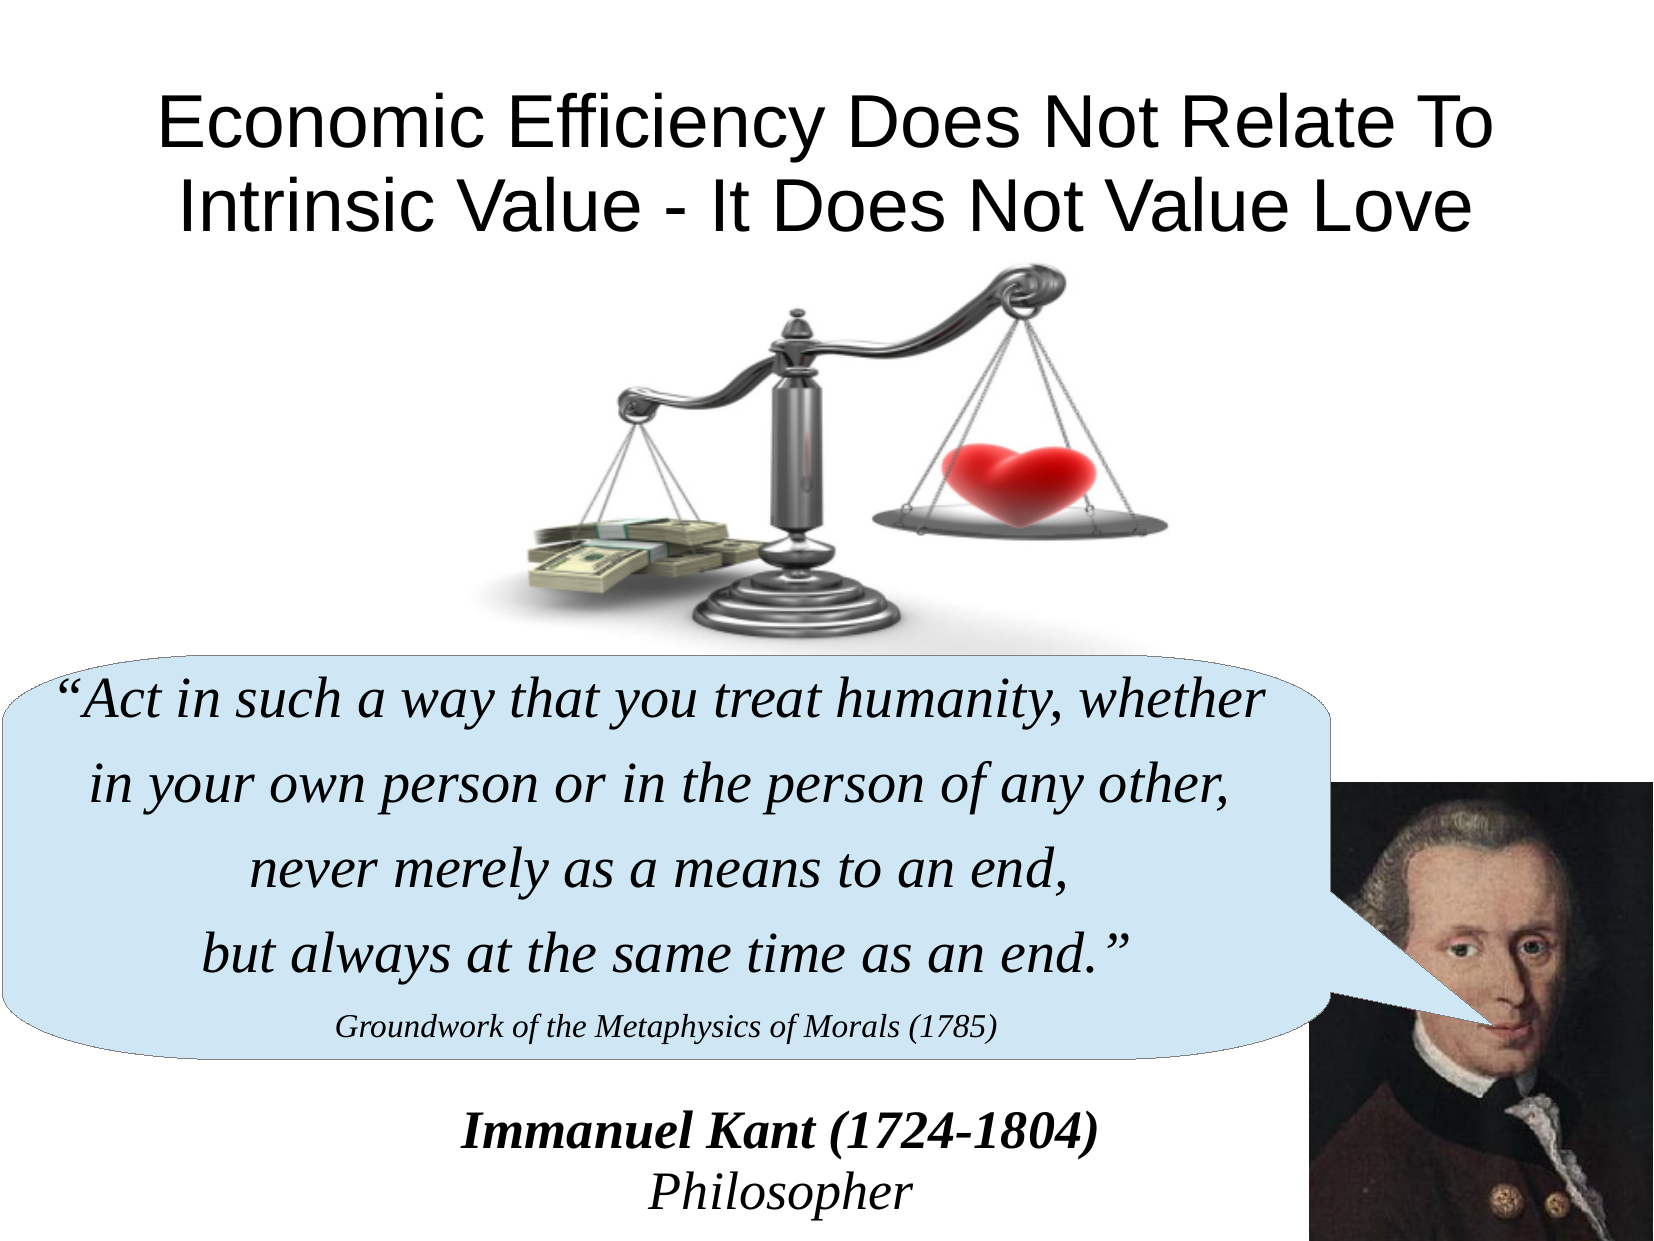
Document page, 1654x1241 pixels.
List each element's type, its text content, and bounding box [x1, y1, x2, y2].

text_box Immanuel Kant (1724-1804) Philosopher [179, 1093, 1309, 1223]
text_box Economic Efficiency Does Not Relate To Intrinsic Value - It Does Not Value Love [0, 79, 1653, 248]
picture [467, 248, 1300, 687]
text_box “Act in such a way that you treat humanity, whether in your own person or in the person of any other, never merely as a means to an end, but always at the same time as an end.” Groundwork of the Metaphysics of Morals (1785) [2, 655, 1496, 1060]
picture [1309, 782, 1653, 1241]
